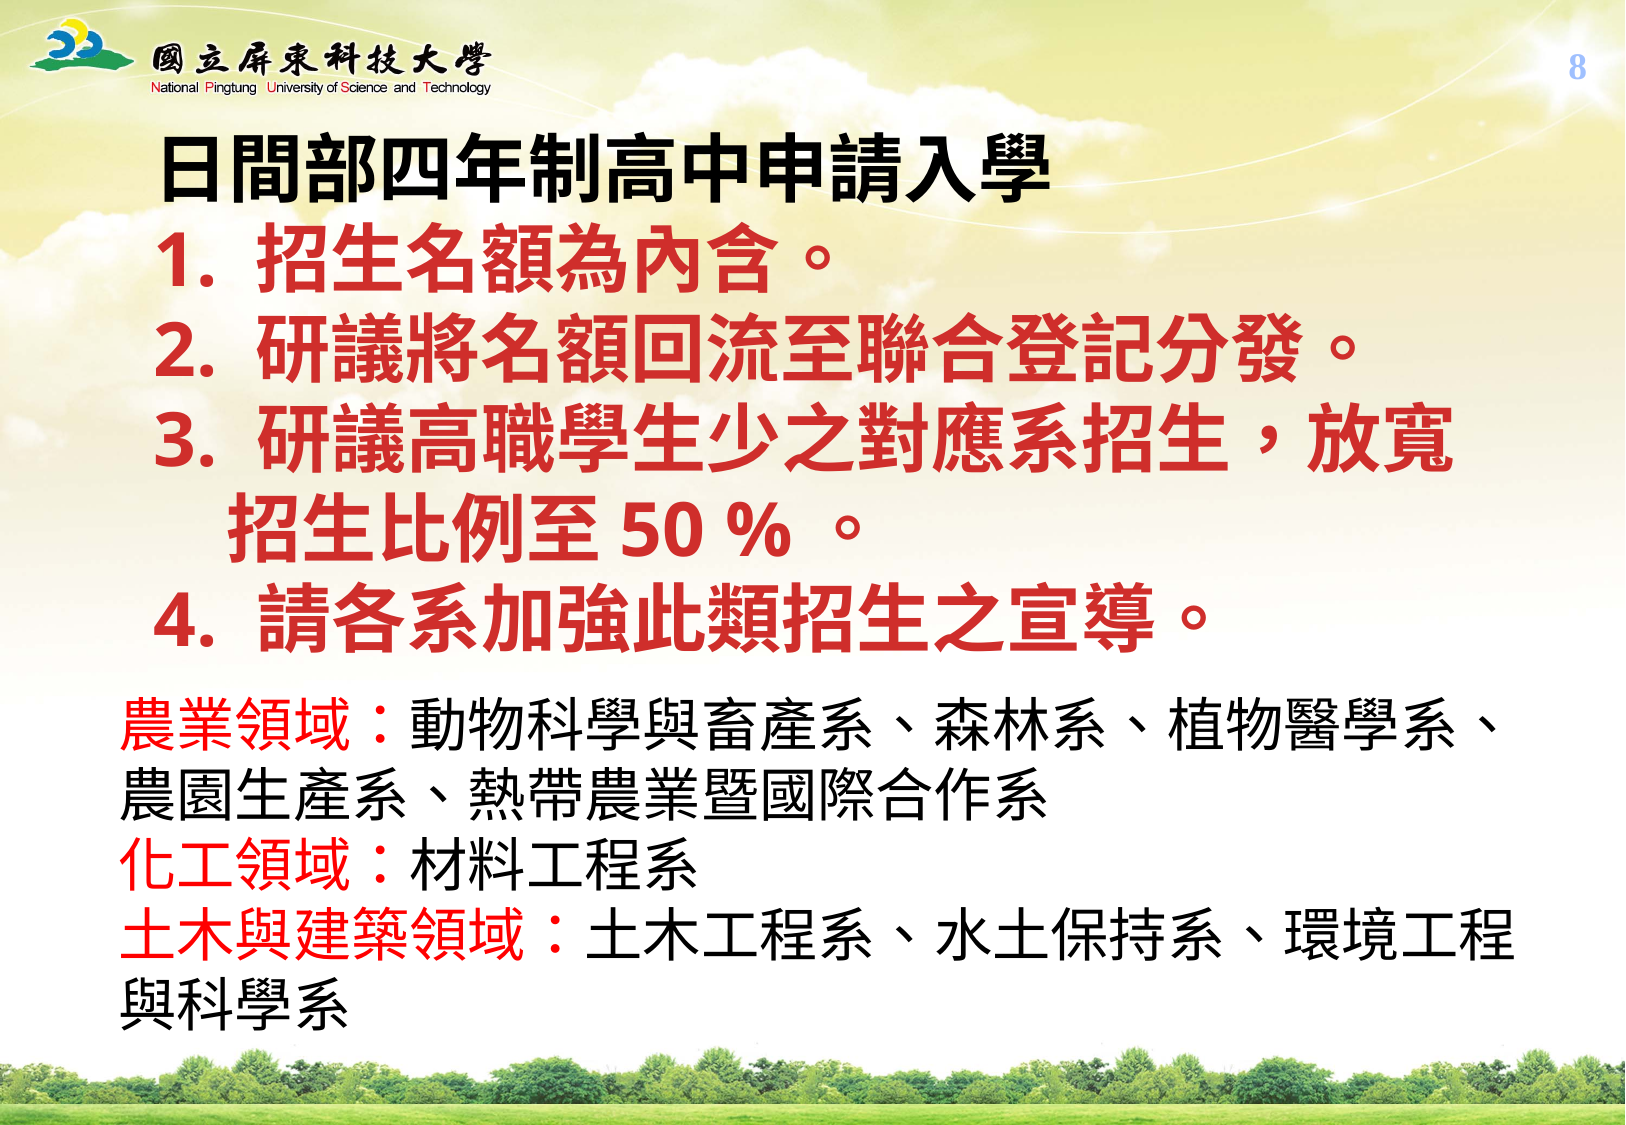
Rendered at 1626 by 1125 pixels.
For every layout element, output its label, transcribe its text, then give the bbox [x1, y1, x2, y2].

picture [0, 0, 1625, 1125]
text_box 農業領域：動物科學與畜產系、森林系、植物醫學系、農園生產系、熱帶農業暨國際合作系 化工領域：材料工程系 土木與建築領域：土木工程系、水土保持系、環境工程與科學系 [103, 680, 1534, 1046]
text_box 日間部四年制高中申請入學 1. 招生名額為內含。 2. 研議將名額回流至聯合登記分發。 3. 研議高職學生少之對應系招生，放寬招生比例至50 %。 4. 請各系加強此類招生之宣導。 [139, 113, 1510, 669]
